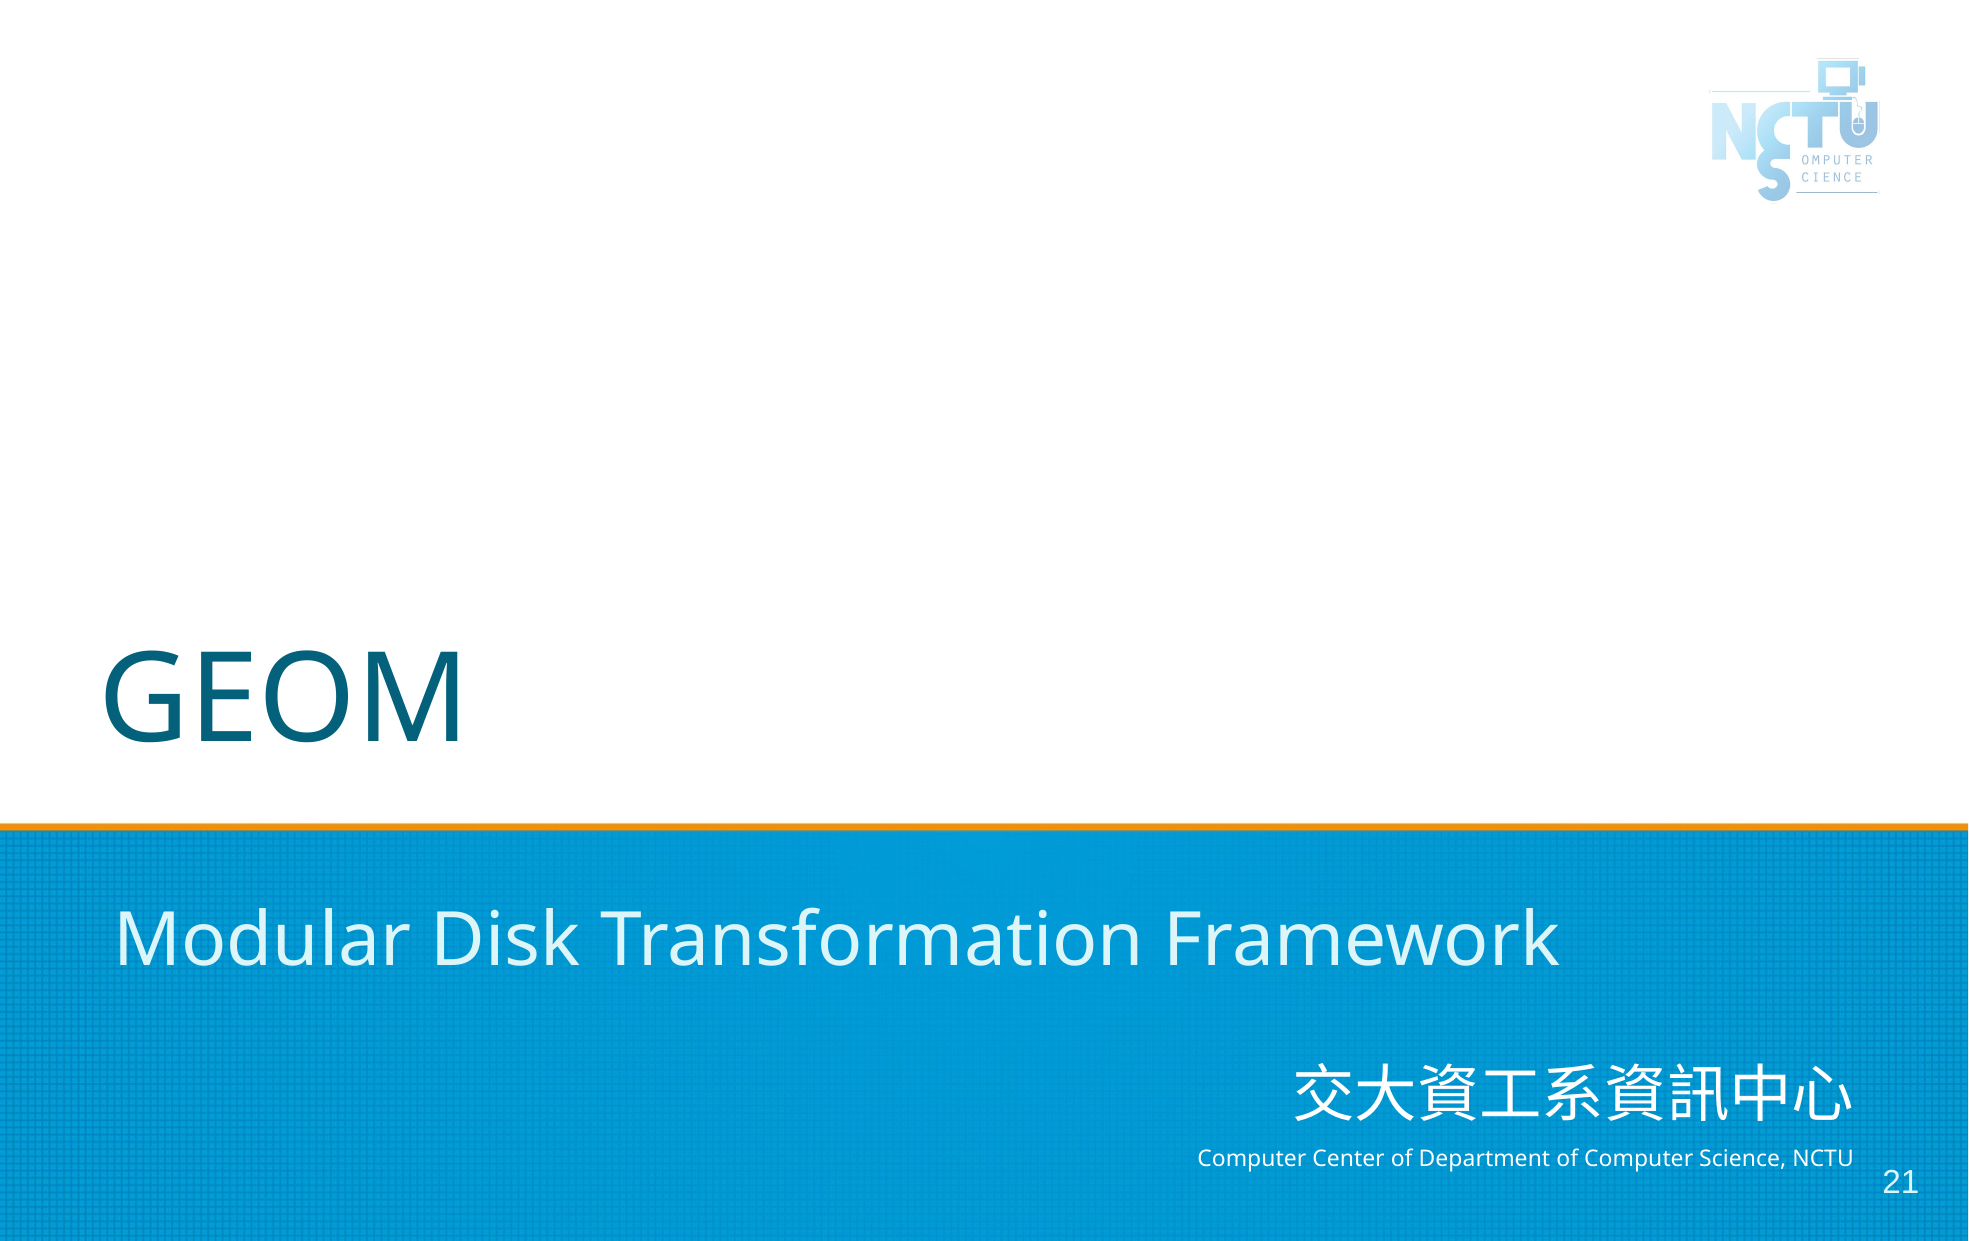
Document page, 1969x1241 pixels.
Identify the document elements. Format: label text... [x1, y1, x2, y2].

slide_number <number> [1841, 1145, 1960, 1241]
subtitle Modular Disk Transformation Framework [98, 875, 1783, 1103]
picture [0, 0, 1969, 832]
title GEOM [98, 559, 1870, 767]
